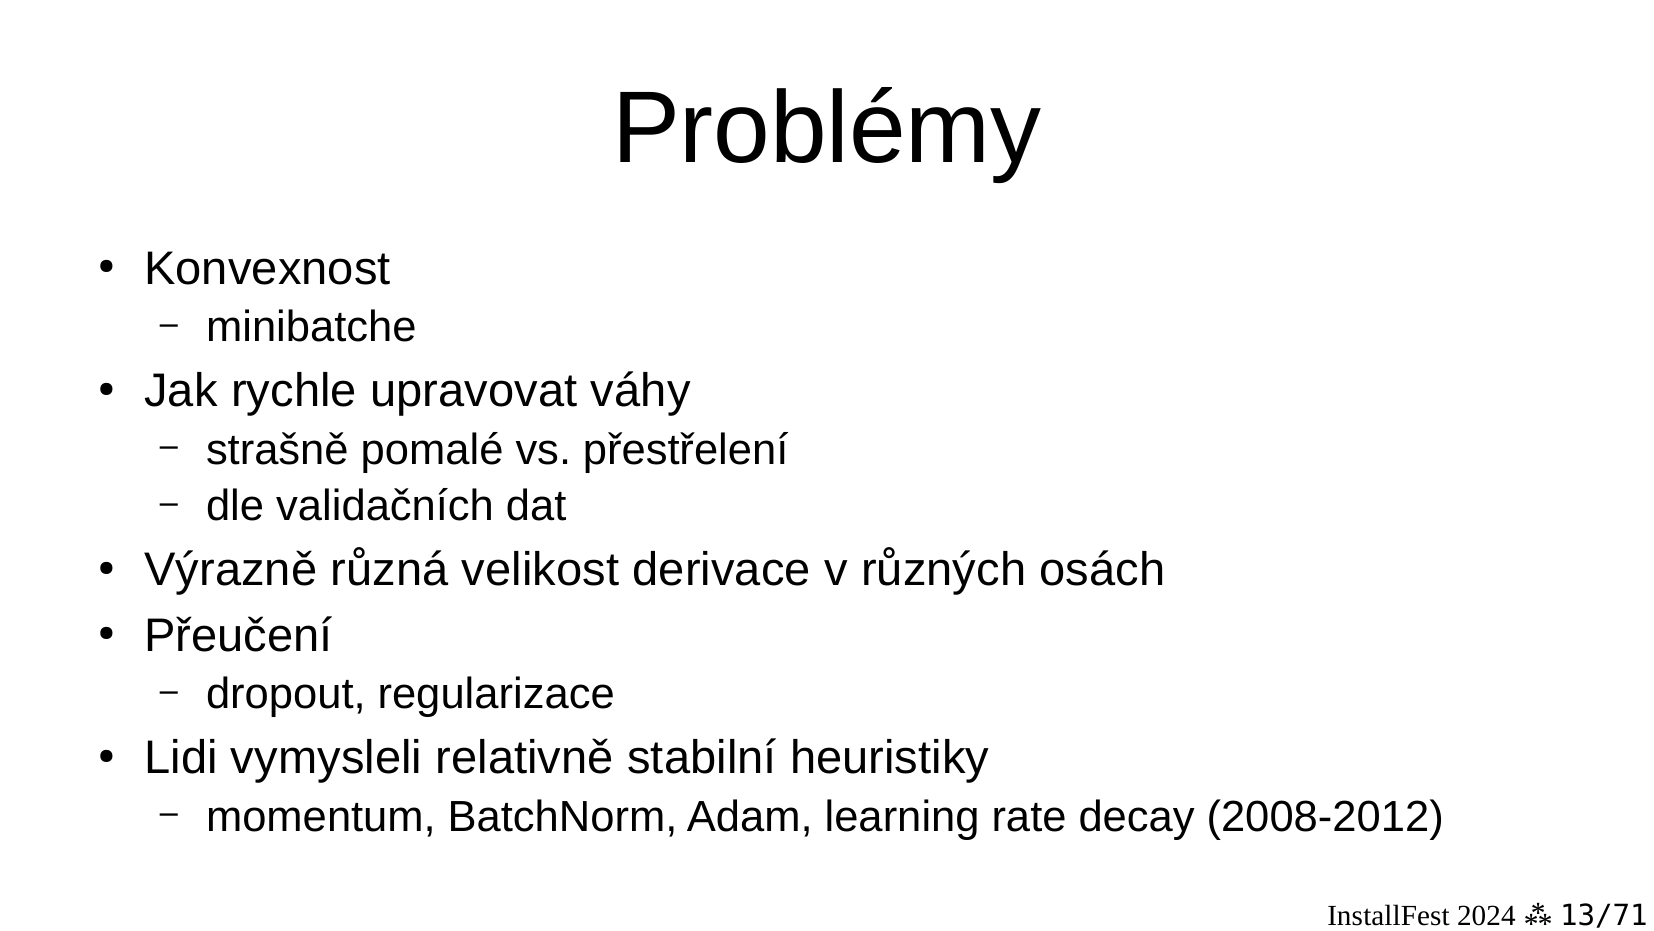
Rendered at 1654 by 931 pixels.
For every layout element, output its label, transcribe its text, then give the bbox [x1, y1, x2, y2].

list Konvexnost minibatche Jak rychle upravovat váhy strašně pomalé vs. přestřelení dle validačních dat Výrazně různá velikost derivace v různých osách Přeučení dropout, regularizace Lidi vymysleli relativně stabilní heuristiky momentum, BatchNorm, Adam, learning rate decay (2008-2012) [82, 241, 1571, 842]
title Problémy [82, 41, 1571, 214]
